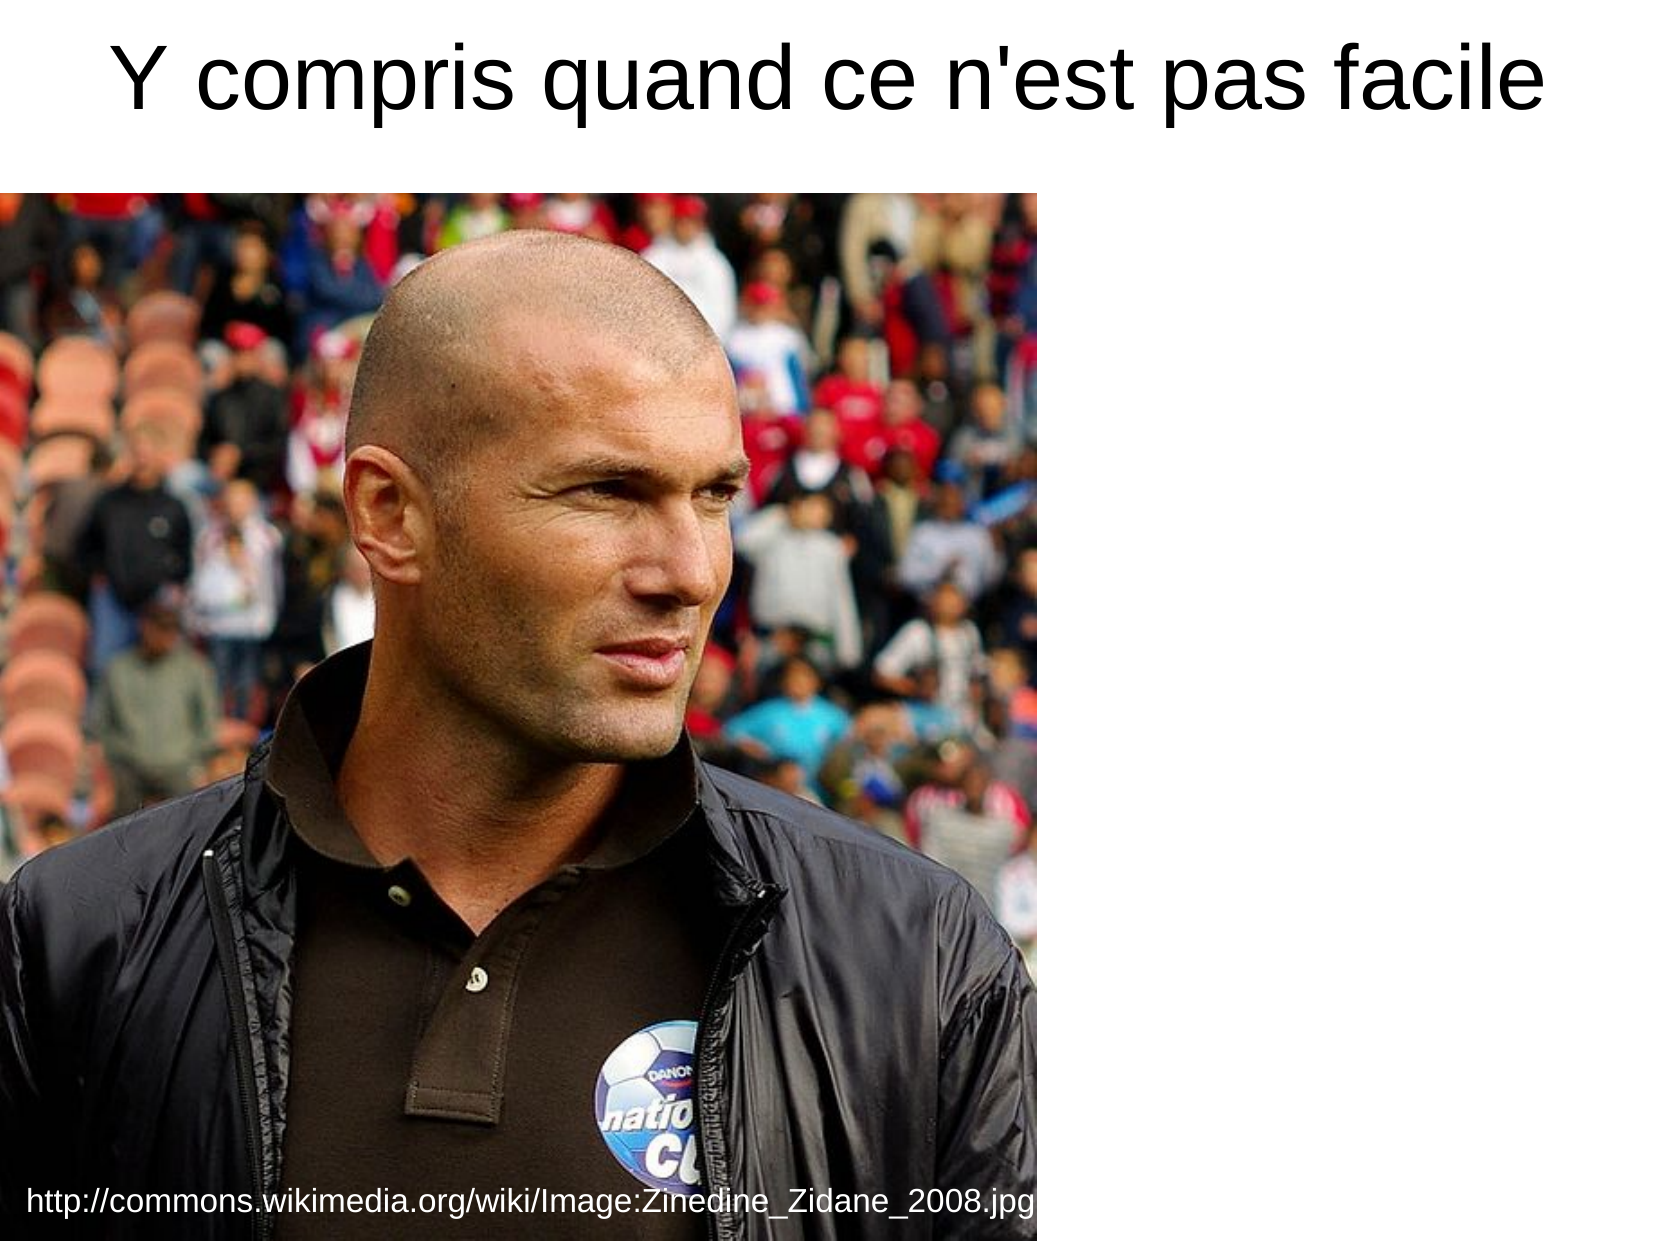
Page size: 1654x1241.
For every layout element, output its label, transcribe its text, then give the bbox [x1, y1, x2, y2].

text_box http://commons.wikimedia.org/wiki/Image:Zinedine_Zidane_2008.jpg [26, 1182, 1038, 1224]
picture [0, 193, 1037, 1241]
title Y compris quand ce n'est pas facile [85, 21, 1574, 136]
